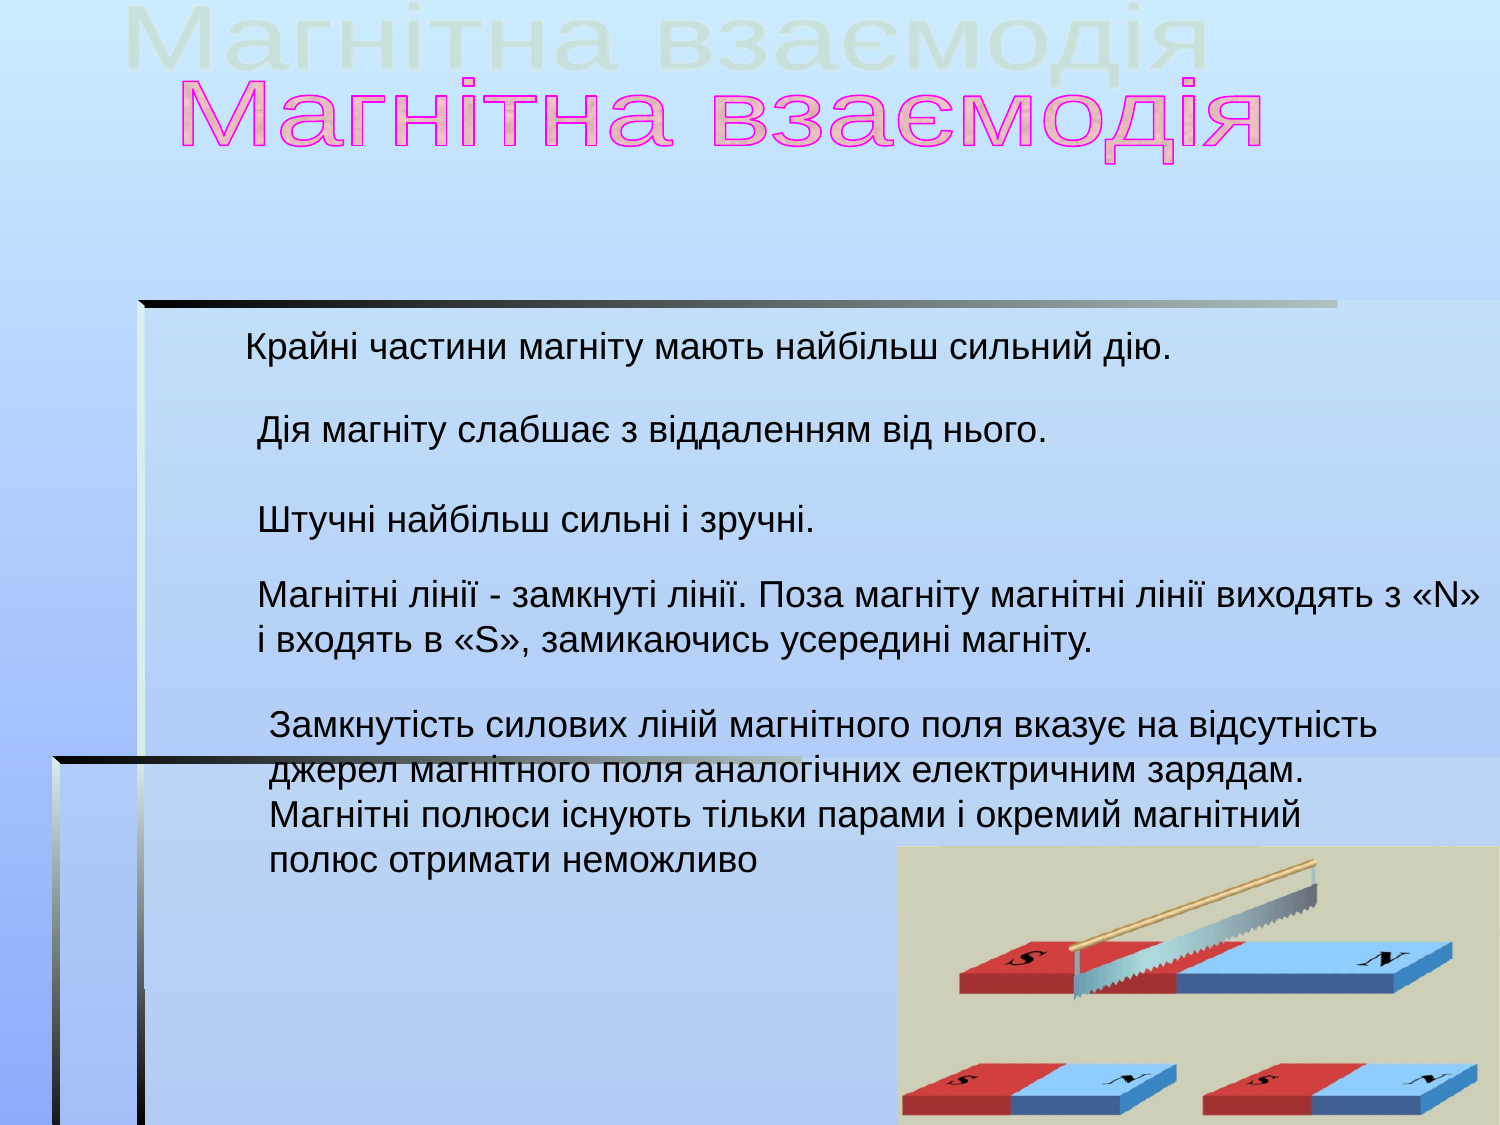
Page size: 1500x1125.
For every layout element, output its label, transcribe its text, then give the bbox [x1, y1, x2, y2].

text_box Магнітна взаємодія [772, 95, 822, 147]
text_box Магнітна взаємодія [714, 96, 766, 146]
text_box Магнітна взаємодія [1105, 96, 1174, 164]
text_box Магнітна взаємодія [484, 96, 536, 146]
text_box Магнітні лінії - замкнуті лінії. Поза магніту магнітні лінії виходять з «N» і входять в «S», замикаючись усередині магніту. [242, 562, 1500, 668]
text_box Магнітна взаємодія [280, 95, 344, 147]
text_box Магнітна взаємодія [1203, 96, 1260, 146]
text_box Магнітна взаємодія [351, 96, 385, 146]
text_box Замкнутість силових ліній магнітного поля вказує на відсутність джерел магнітного поля аналогічних електричним зарядам. Магнітні полюси існують тільки парами і окремий магнітний полюс отримати неможливо [254, 692, 1423, 887]
text_box Магнітна взаємодія [183, 81, 265, 146]
text_box Магнітна взаємодія [546, 96, 597, 146]
text_box Магнітна взаємодія [830, 95, 894, 147]
text_box Магнітна взаємодія [610, 95, 673, 147]
text_box Магнітна взаємодія [396, 96, 447, 146]
text_box Крайні частини магніту мають найбільш сильний дію. [230, 314, 1196, 374]
text_box Магнітна взаємодія [1183, 96, 1194, 146]
text_box Магнітна взаємодія [463, 96, 474, 146]
picture [897, 846, 1500, 1125]
text_box Дія магніту слабшає з віддаленням від нього. Штучні найбільш сильні і зручні. [242, 397, 1447, 562]
text_box Магнітна взаємодія [898, 95, 953, 147]
text_box Магнітна взаємодія [963, 96, 1031, 146]
text_box Магнітна взаємодія [1044, 95, 1102, 147]
